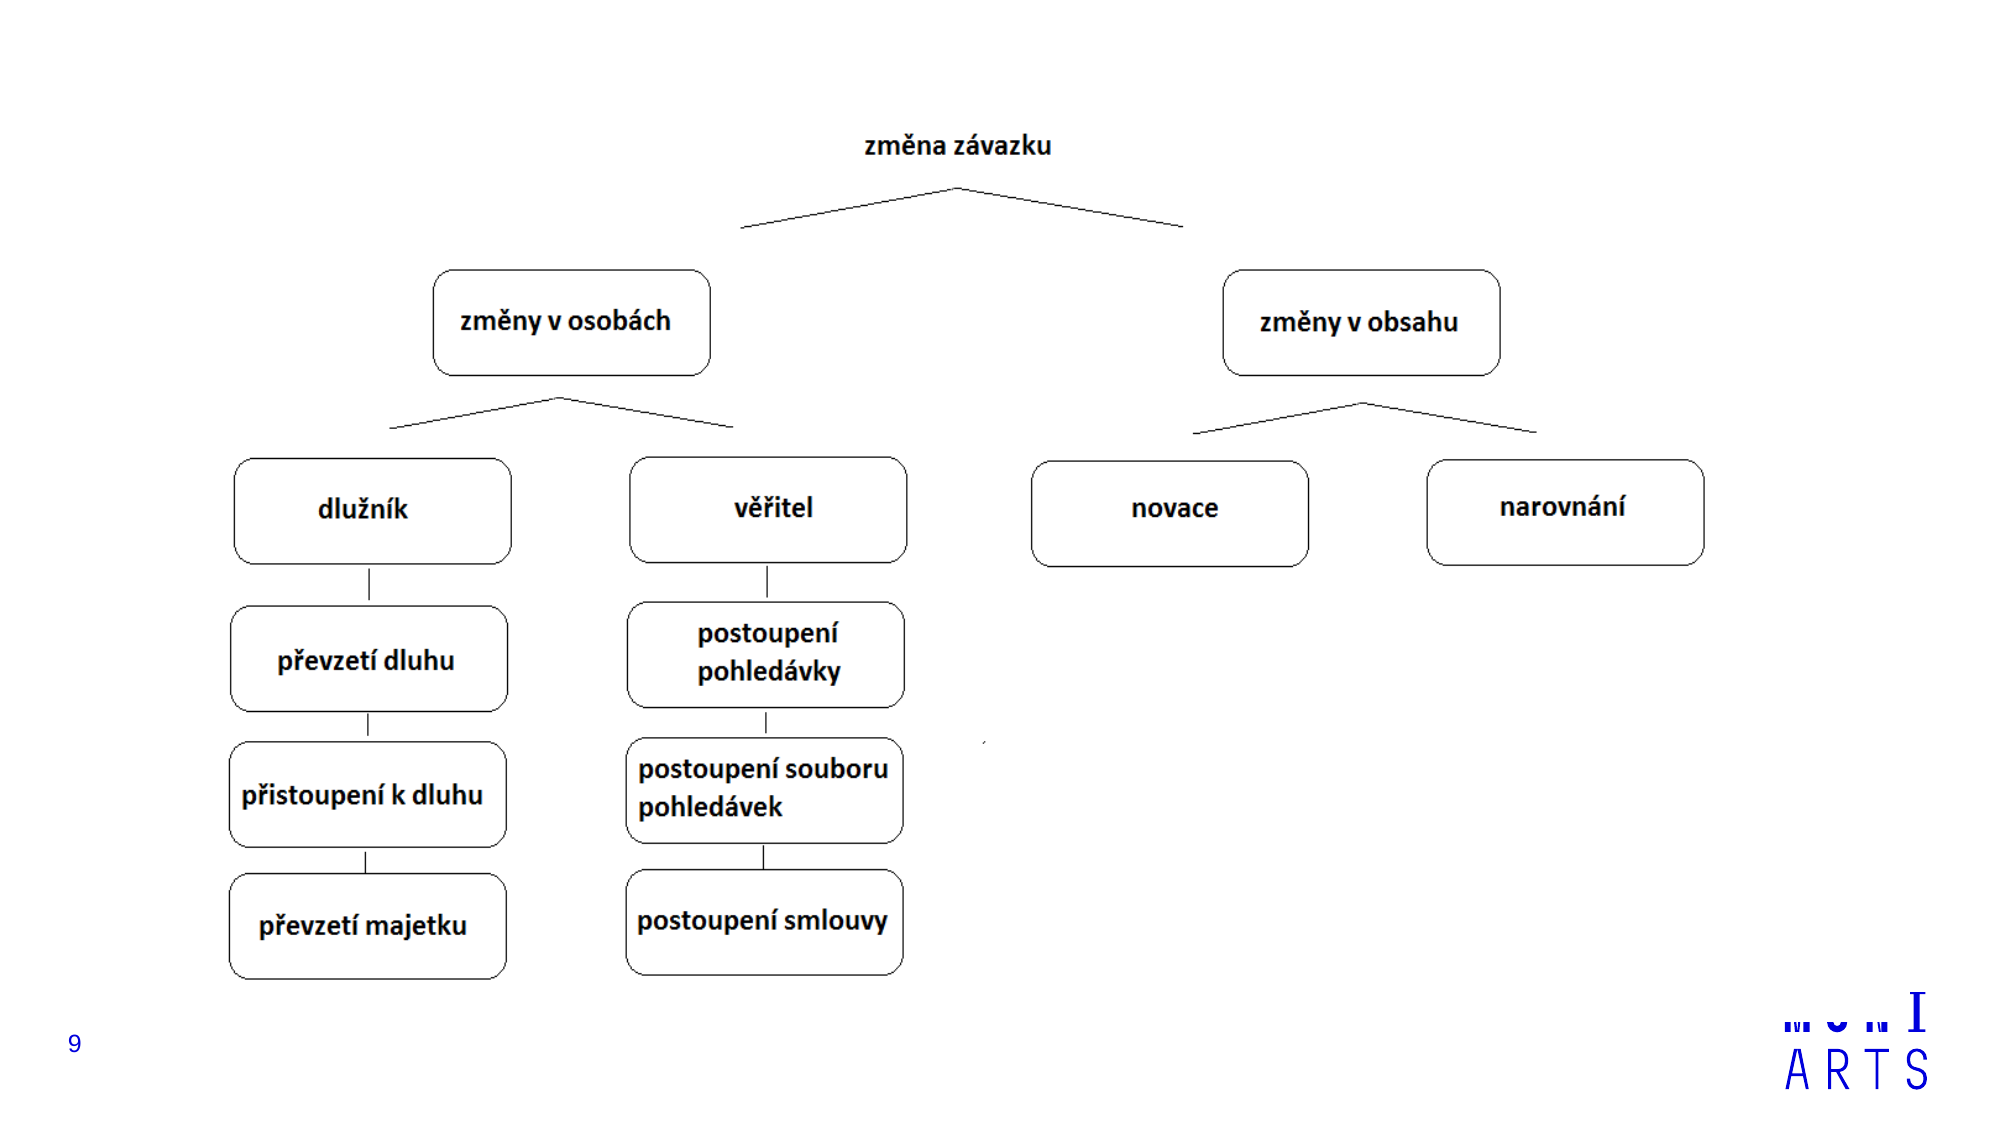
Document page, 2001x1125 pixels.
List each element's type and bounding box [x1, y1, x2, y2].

text_box [67, 1022, 110, 1063]
picture [67, 90, 1910, 1022]
